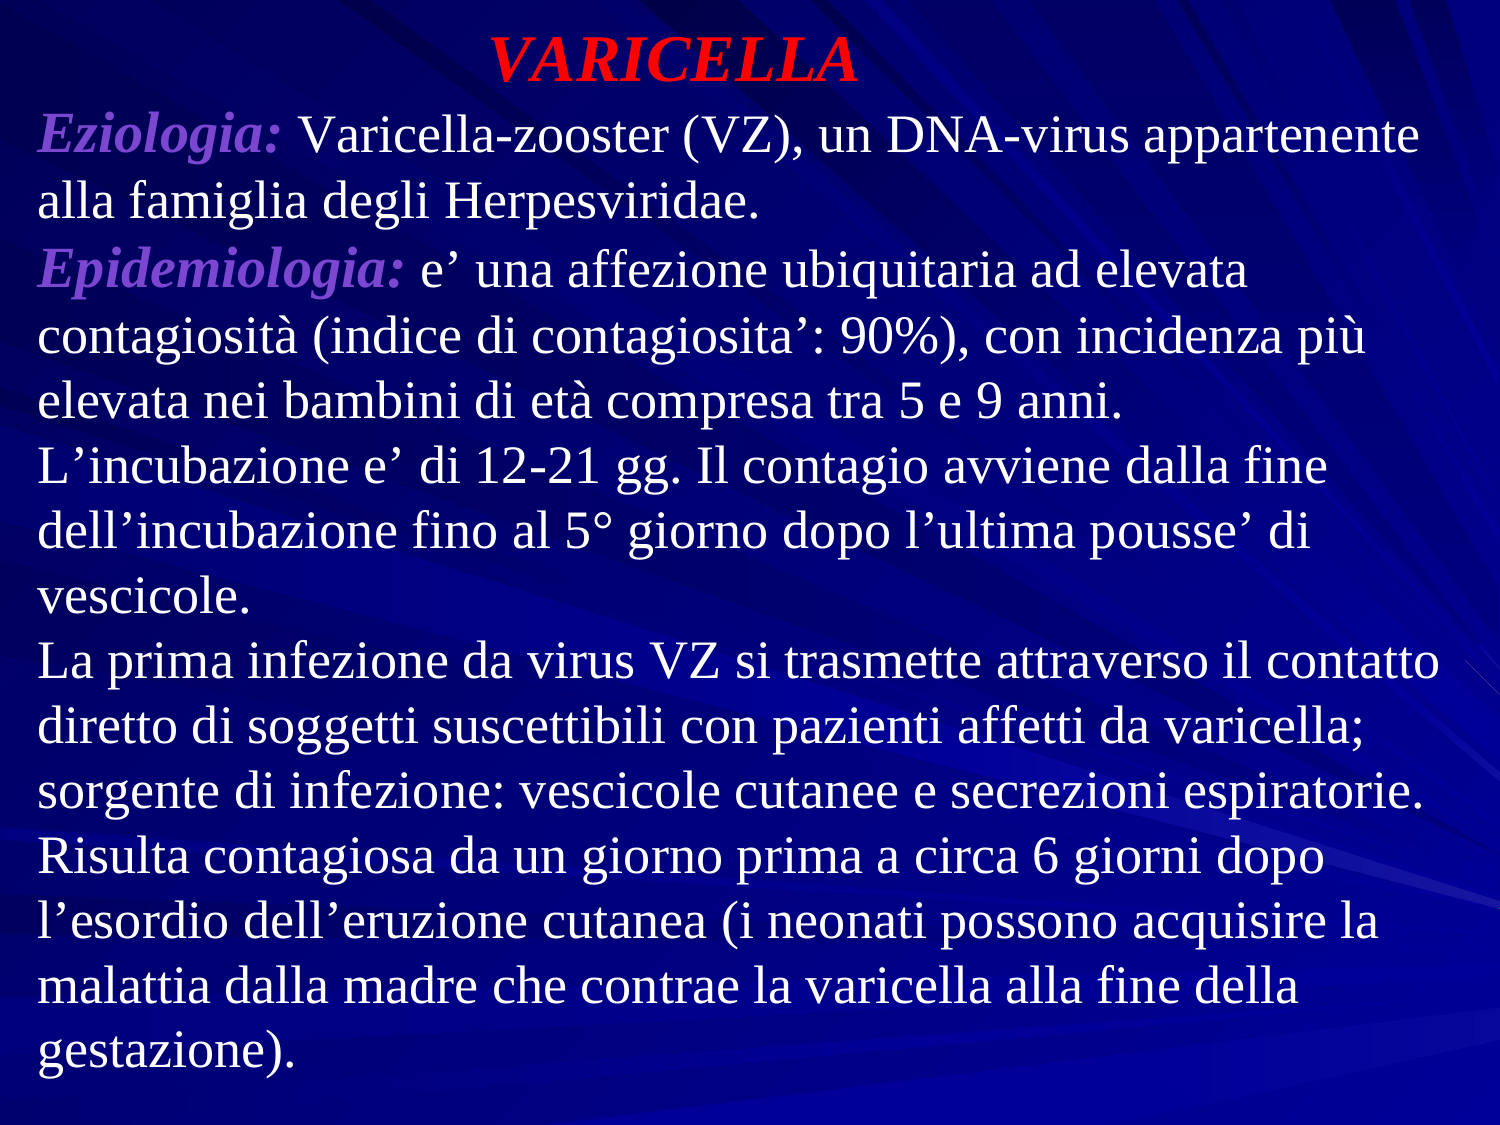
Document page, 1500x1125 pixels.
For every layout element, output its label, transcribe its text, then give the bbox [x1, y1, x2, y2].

text_box VARICELLA Eziologia: Varicella-zooster (VZ), un DNA-virus appartenente alla famiglia degli Herpesviridae. Epidemiologia: e’ una affezione ubiquitaria ad elevata contagiosità (indice di contagiosita’: 90%), con incidenza più elevata nei bambini di età compresa tra 5 e 9 anni. L’incubazione e’ di 12-21 gg. Il contagio avviene dalla fine dell’incubazione fino al 5° giorno dopo l’ultima pousse’ di vescicole. La prima infezione da virus VZ si trasmette attraverso il contatto diretto di soggetti suscettibili con pazienti affetti da varicella; sorgente di infezione: vescicole cutanee e secrezioni espiratorie. Risulta contagiosa da un giorno prima a circa 6 giorni dopo l’esordio dell’eruzione cutanea (i neonati possono acquisire la malattia dalla madre che contrae la varicella alla fine della gestazione). [22, 6, 1500, 1087]
